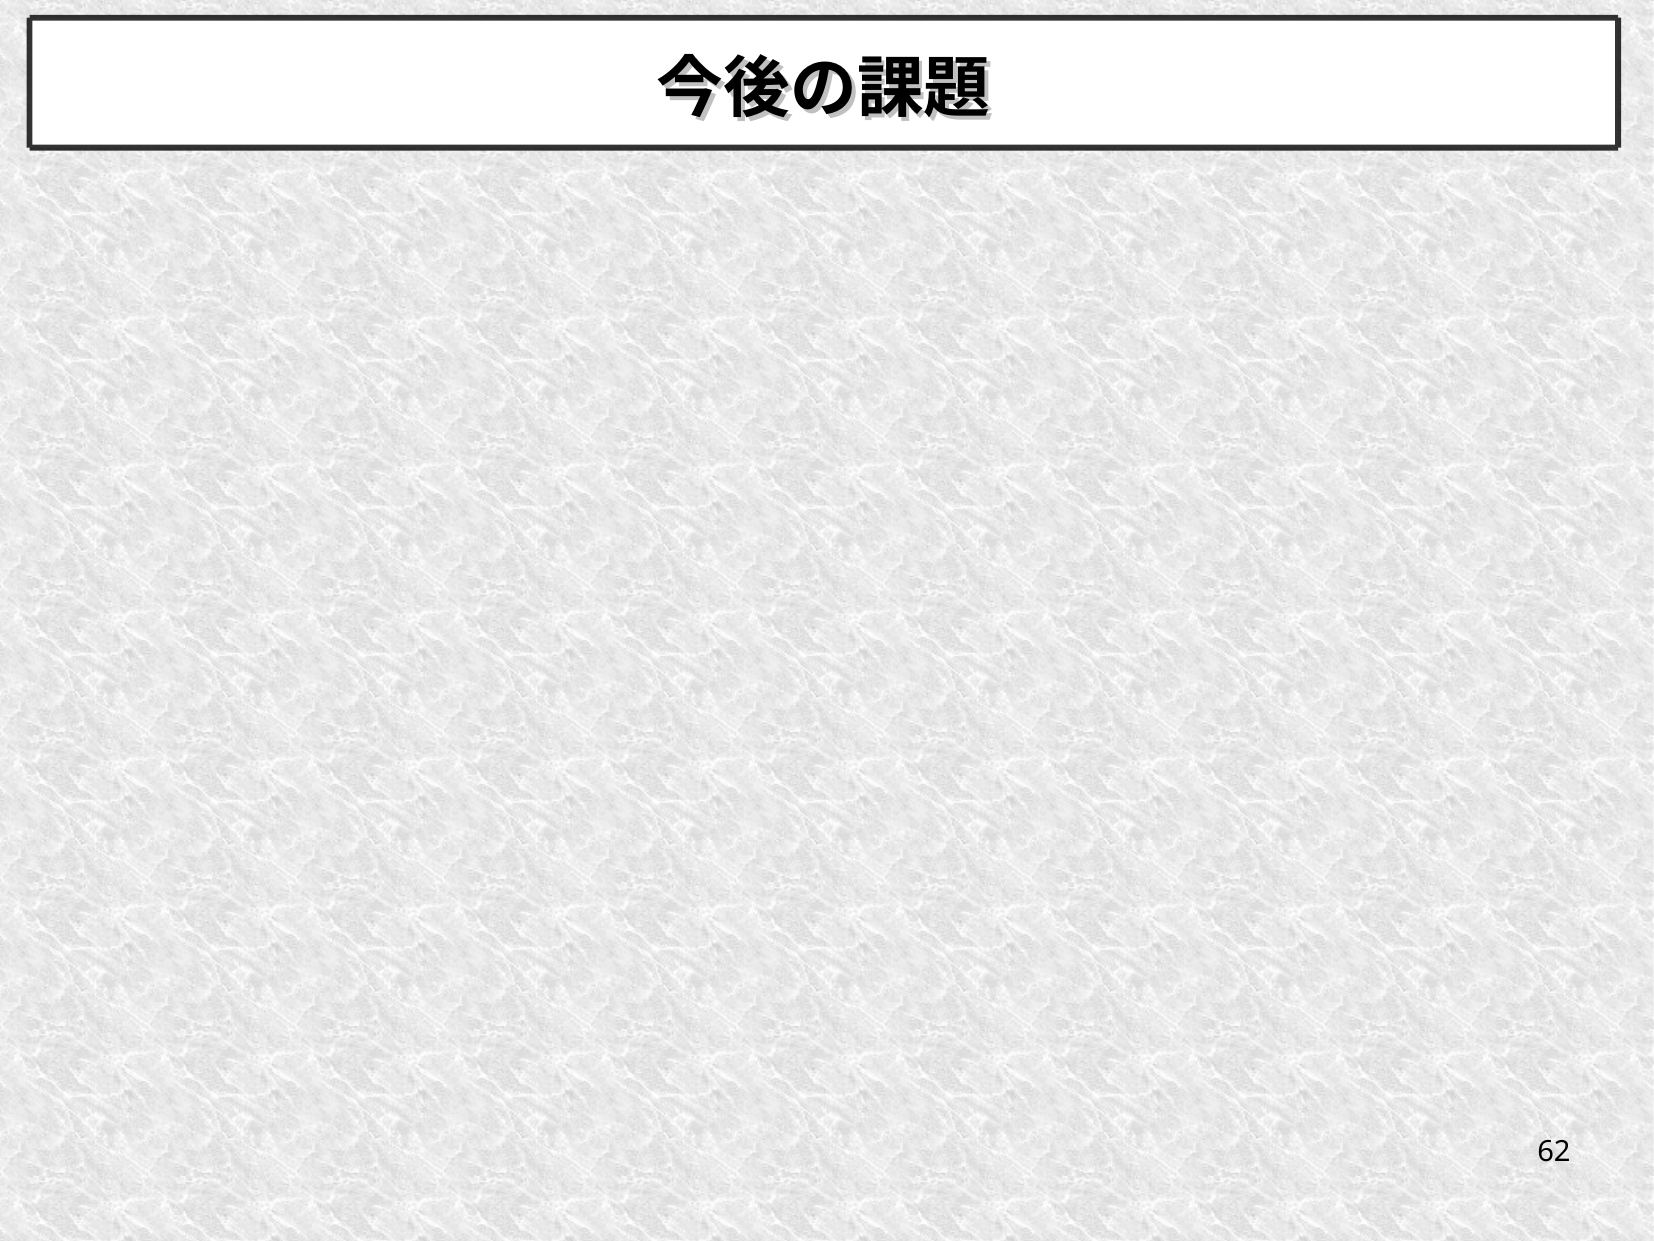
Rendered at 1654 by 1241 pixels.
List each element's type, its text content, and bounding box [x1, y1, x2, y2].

text_box 今後の課題 [29, 17, 1619, 148]
picture [0, 0, 1654, 1241]
